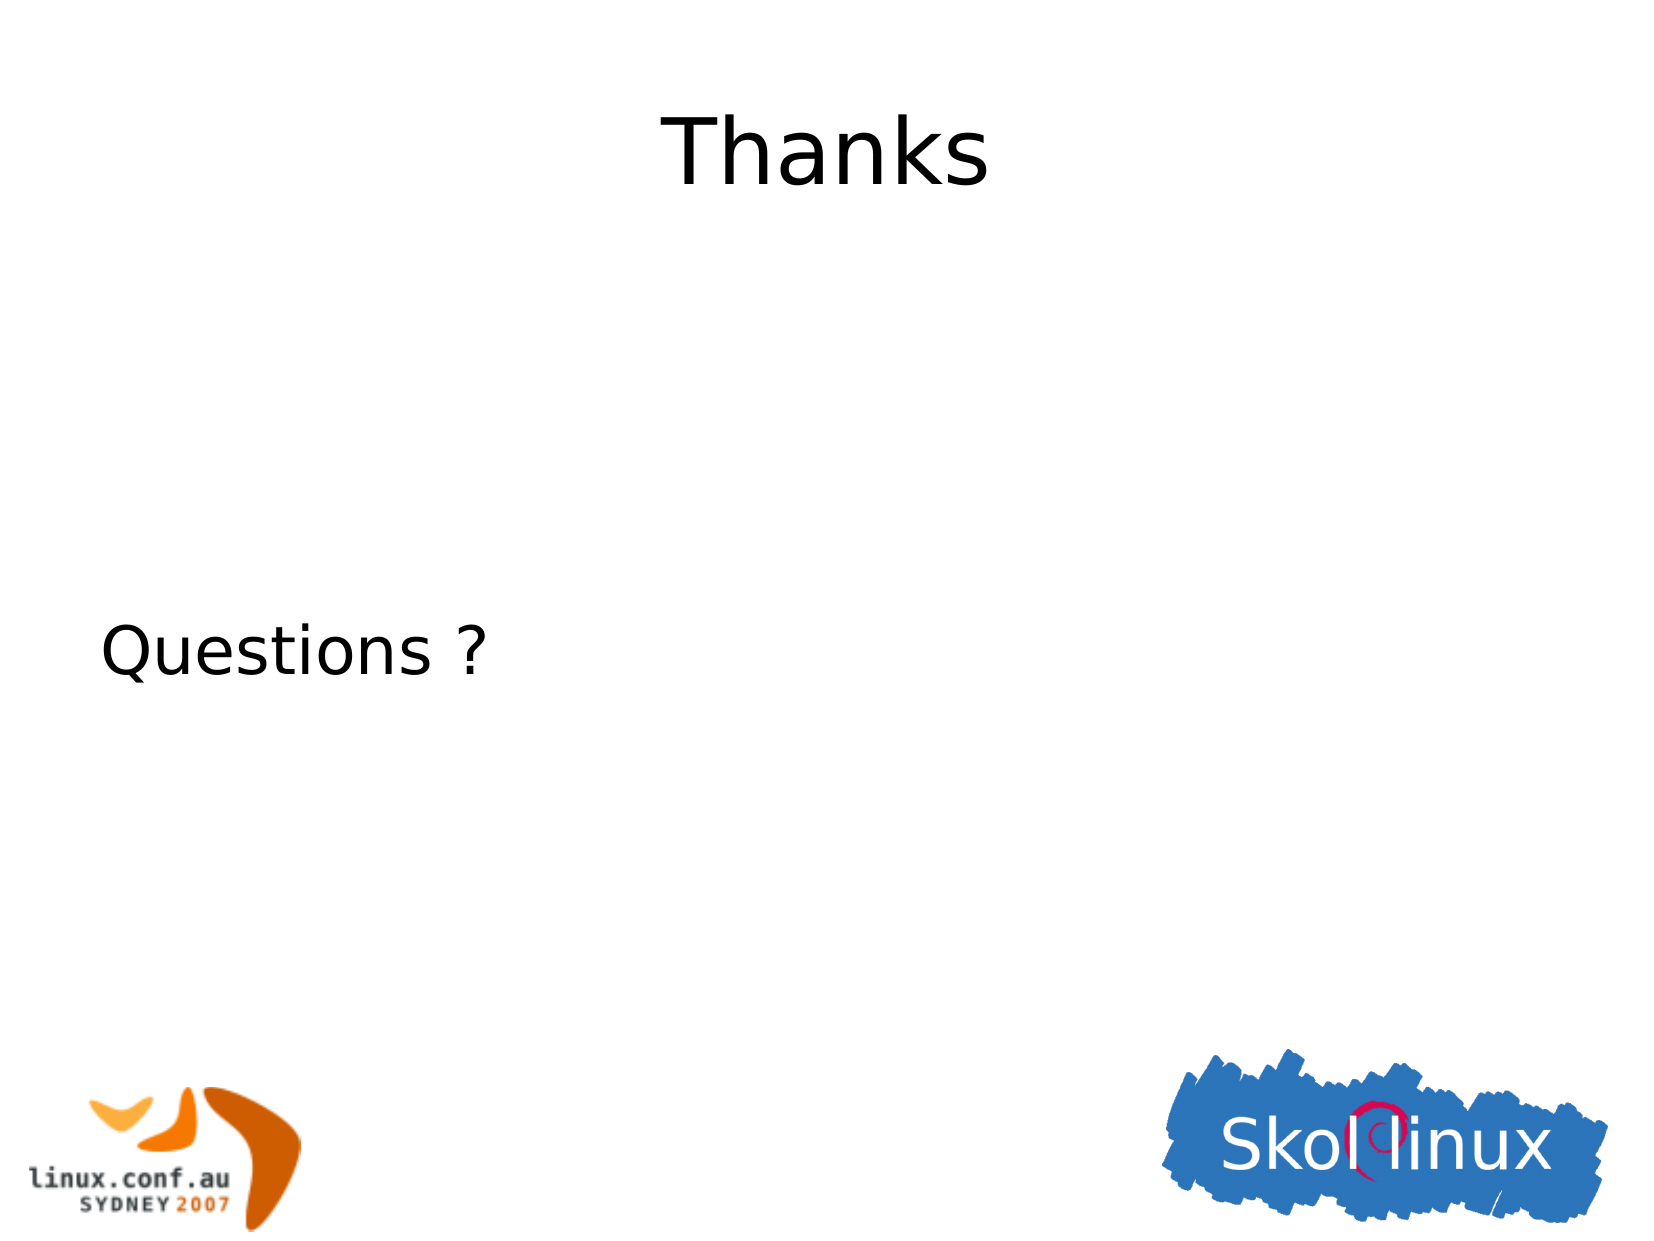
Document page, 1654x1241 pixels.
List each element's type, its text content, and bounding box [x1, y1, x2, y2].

list Questions ? [82, 290, 1571, 1109]
title Thanks [82, 49, 1571, 257]
picture [29, 1087, 301, 1232]
picture [1162, 1049, 1608, 1223]
